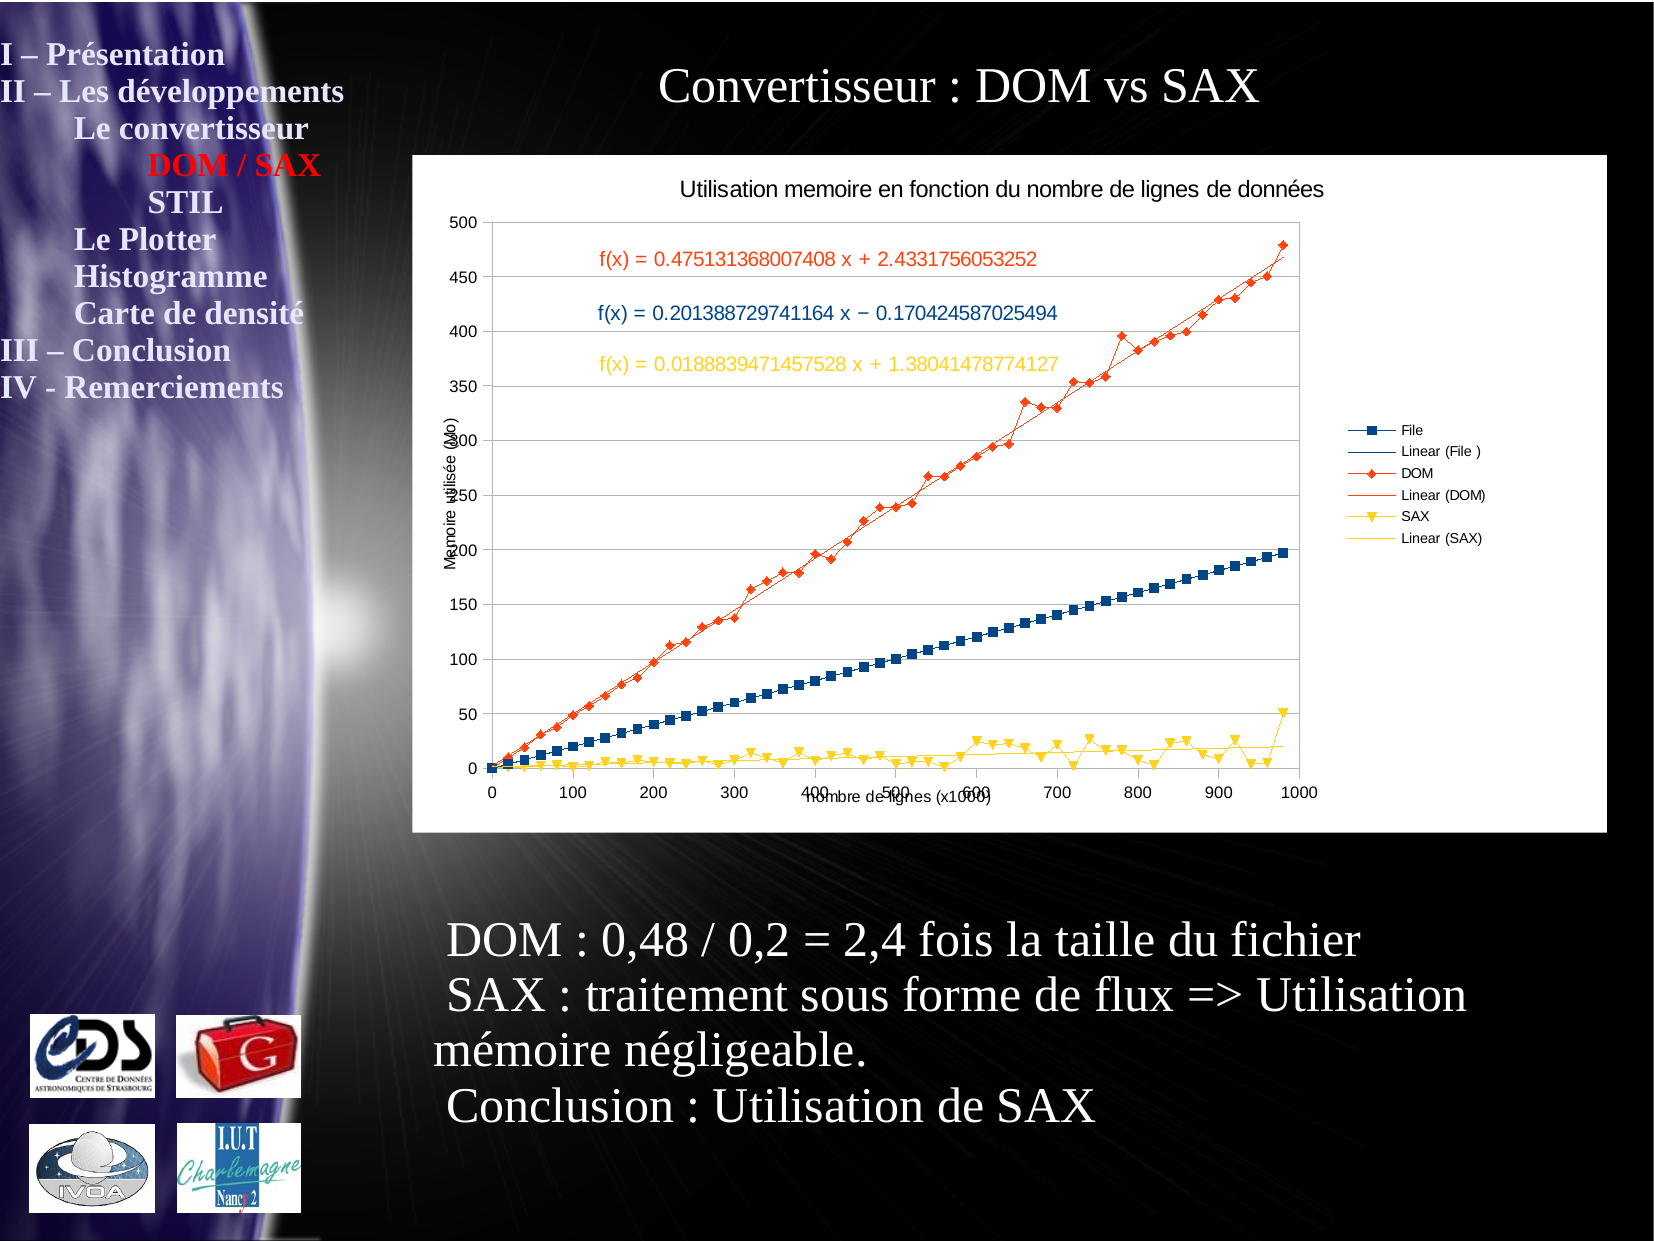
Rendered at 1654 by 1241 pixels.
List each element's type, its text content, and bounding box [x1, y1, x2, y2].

chart [412, 155, 1607, 833]
picture [0, 2, 1654, 1241]
text_box Convertisseur : DOM vs SAX [636, 58, 1283, 140]
text_box DOM : 0,48 / 0,2 = 2,4 fois la taille du fichier SAX : traitement sous forme de flux => Utilisation mémoire négligeable. Conclusion : Utilisation de SAX [433, 911, 1593, 1185]
title I – Présentation II – Les développements Le convertisseur DOM / SAX STIL Le Plotter Histogramme Carte de densité III – Conclusion IV - Remerciements [0, 0, 374, 477]
